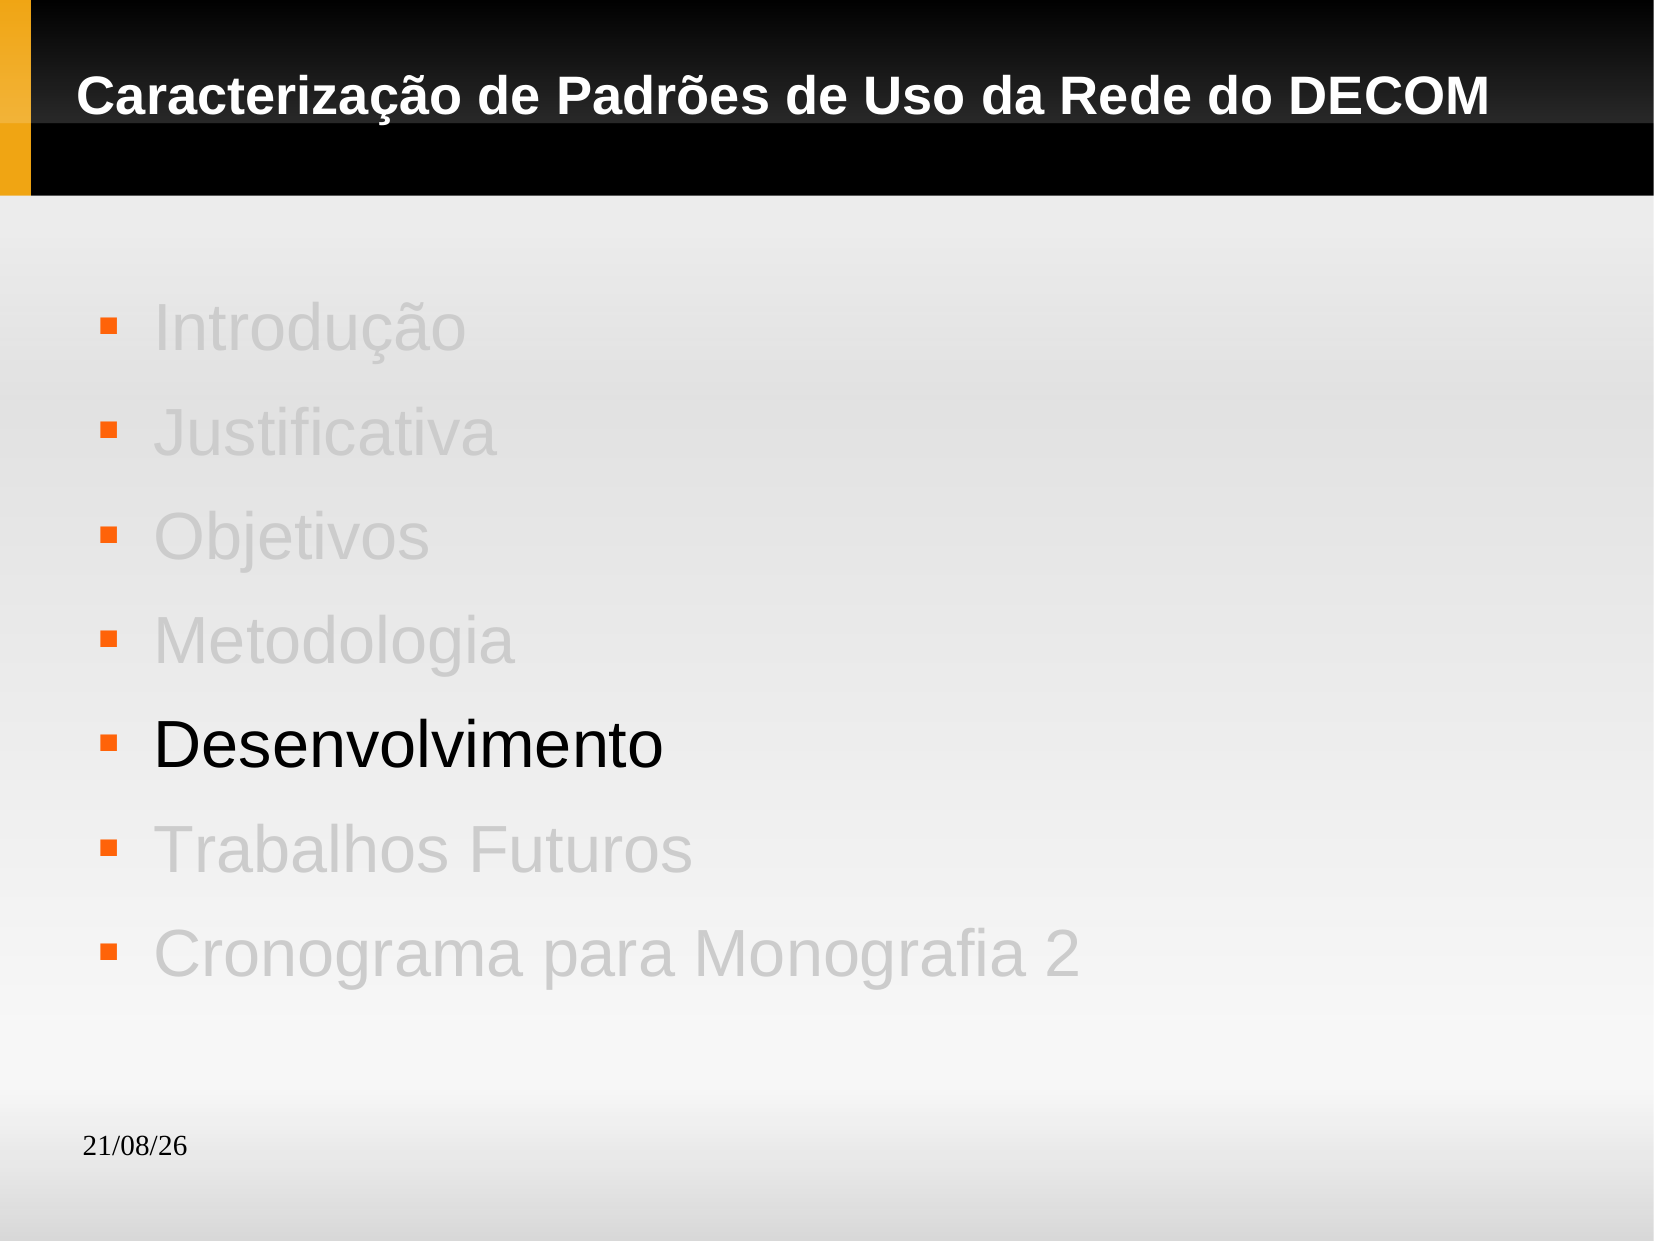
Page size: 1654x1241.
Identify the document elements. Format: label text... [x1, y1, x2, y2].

title Caracterização de Padrões de Uso da Rede do DECOM [76, 0, 1565, 193]
picture [0, 0, 1654, 1241]
list Introdução Justificativa Objetivos Metodologia Desenvolvimento Trabalhos Futuros Cronograma para Monografia 2 [82, 290, 1571, 1109]
